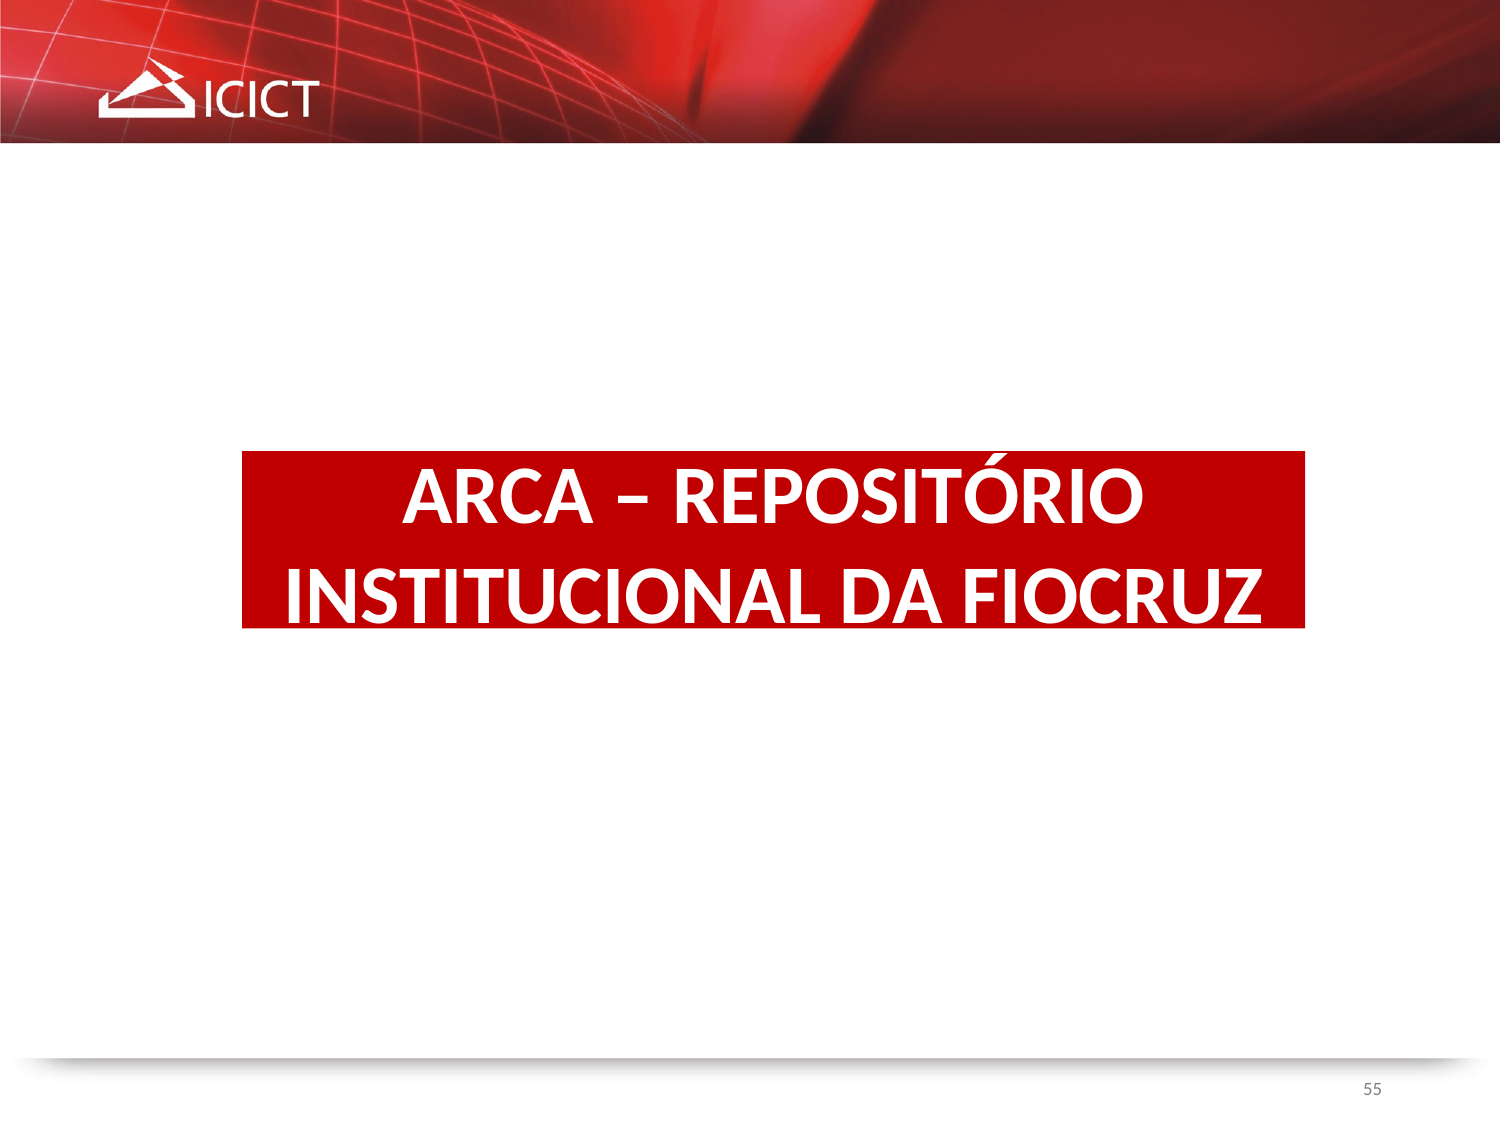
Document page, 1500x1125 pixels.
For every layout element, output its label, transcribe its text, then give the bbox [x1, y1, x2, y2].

text_box ARCA – REPOSITÓRIO INSTITUCIONAL DA FIOCRUZ [242, 451, 1306, 629]
picture [0, 0, 1500, 1125]
text_box <número> [1059, 1057, 1397, 1118]
